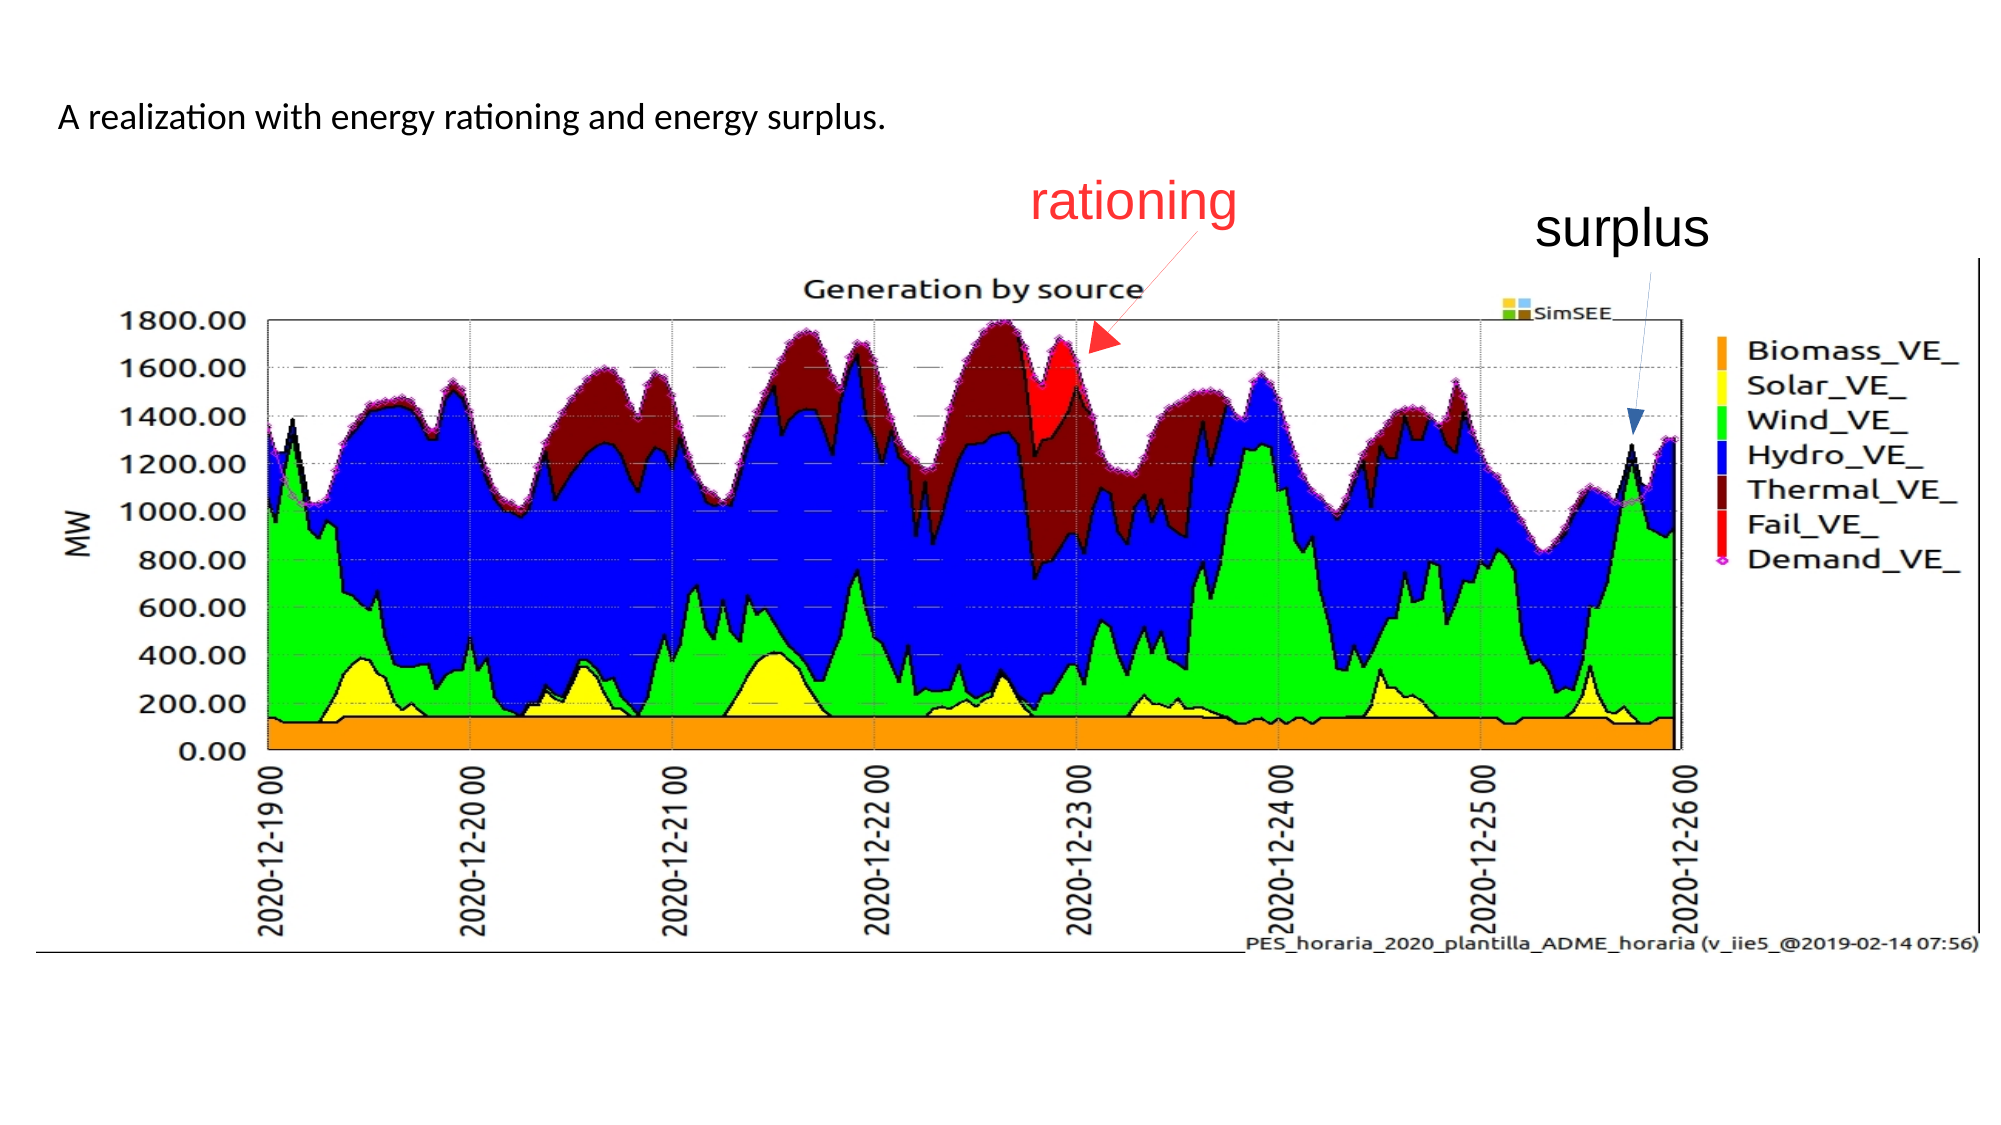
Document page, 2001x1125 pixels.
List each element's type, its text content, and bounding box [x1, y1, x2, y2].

title A realization with energy rationing and energy surplus. [57, 17, 1765, 224]
text_box rationing [1016, 163, 1434, 292]
text_box surplus [1520, 190, 1797, 282]
picture [36, 258, 1980, 953]
